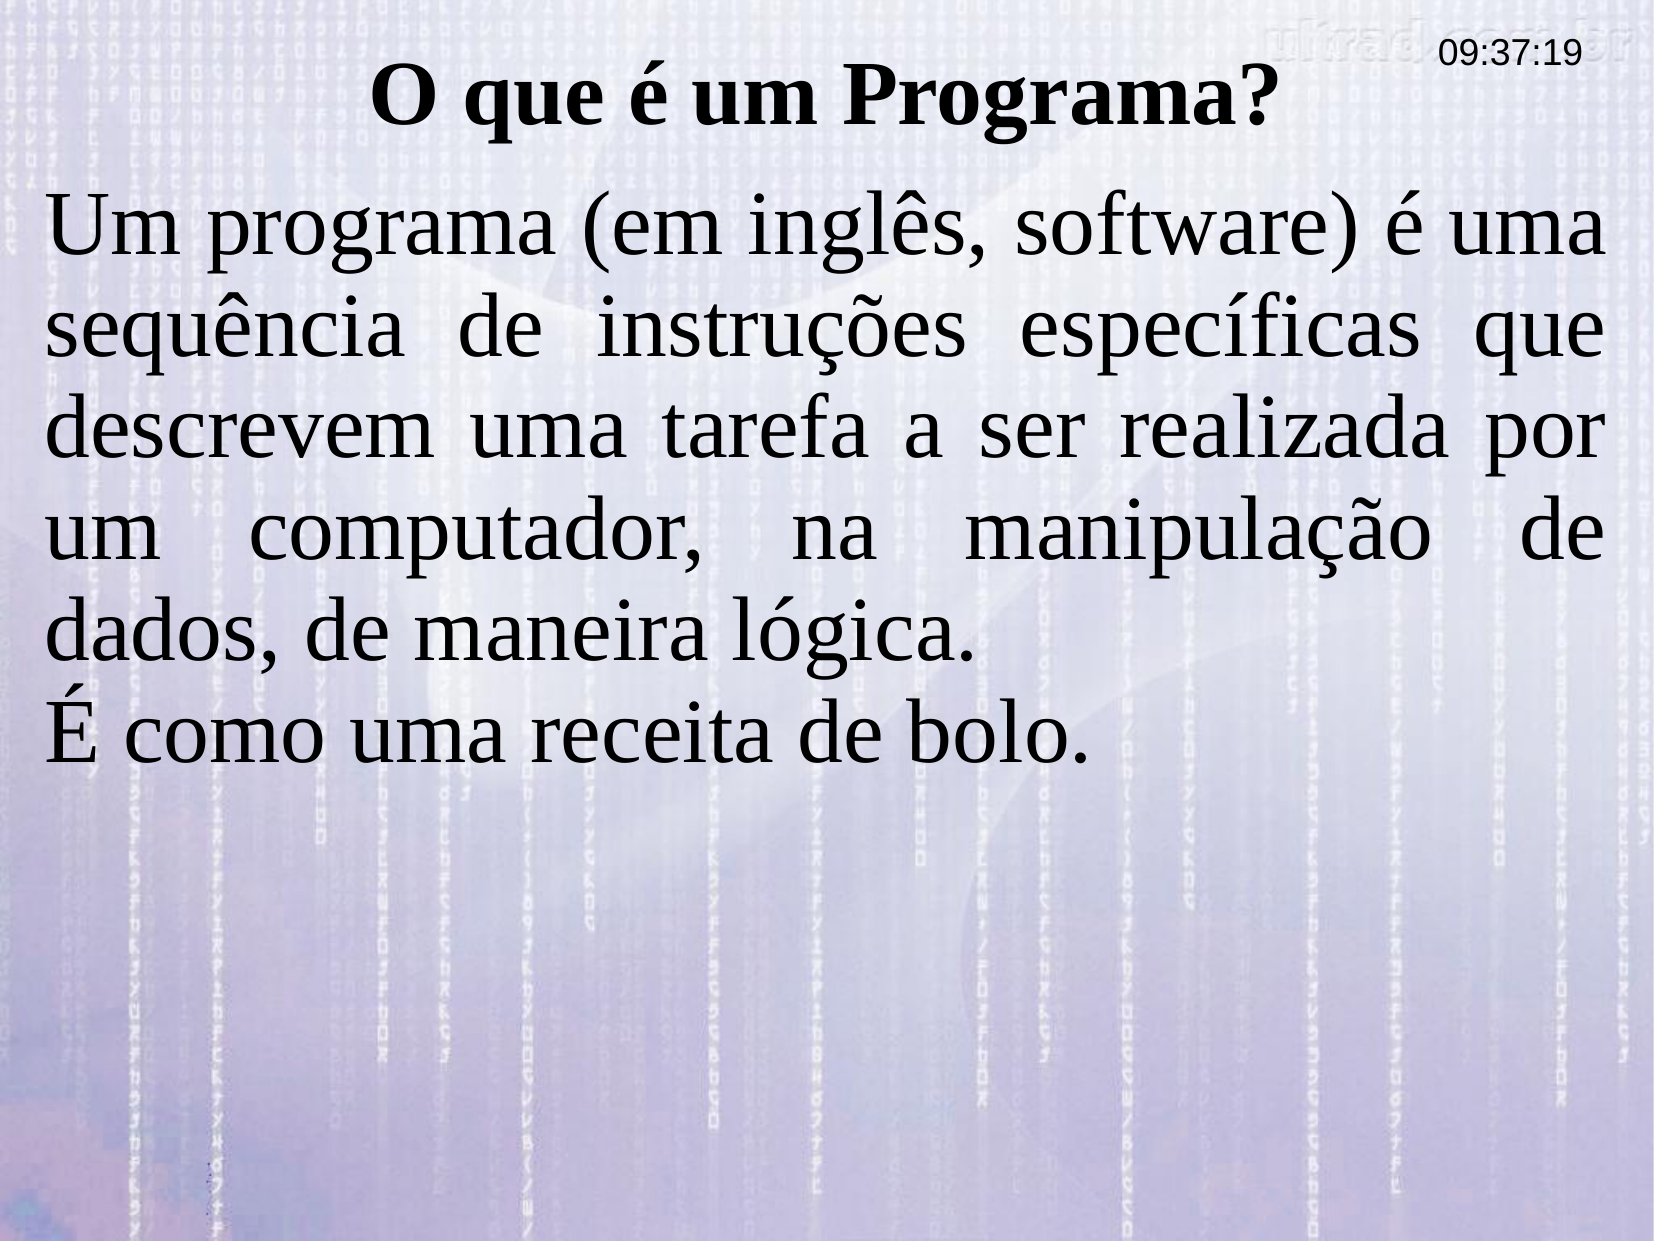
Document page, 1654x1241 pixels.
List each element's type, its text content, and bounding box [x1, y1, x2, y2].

text_box O que é um Programa? [29, 35, 1625, 165]
picture [0, 0, 1654, 1241]
text_box 10:08:43 [1423, 23, 1631, 94]
text_box Um programa (em inglês, software) é uma sequência de instruções específicas que descrevem uma tarefa a ser realizada por um computador, na manipulação de dados, de maneira lógica. É como uma receita de bolo. [29, 165, 1625, 847]
